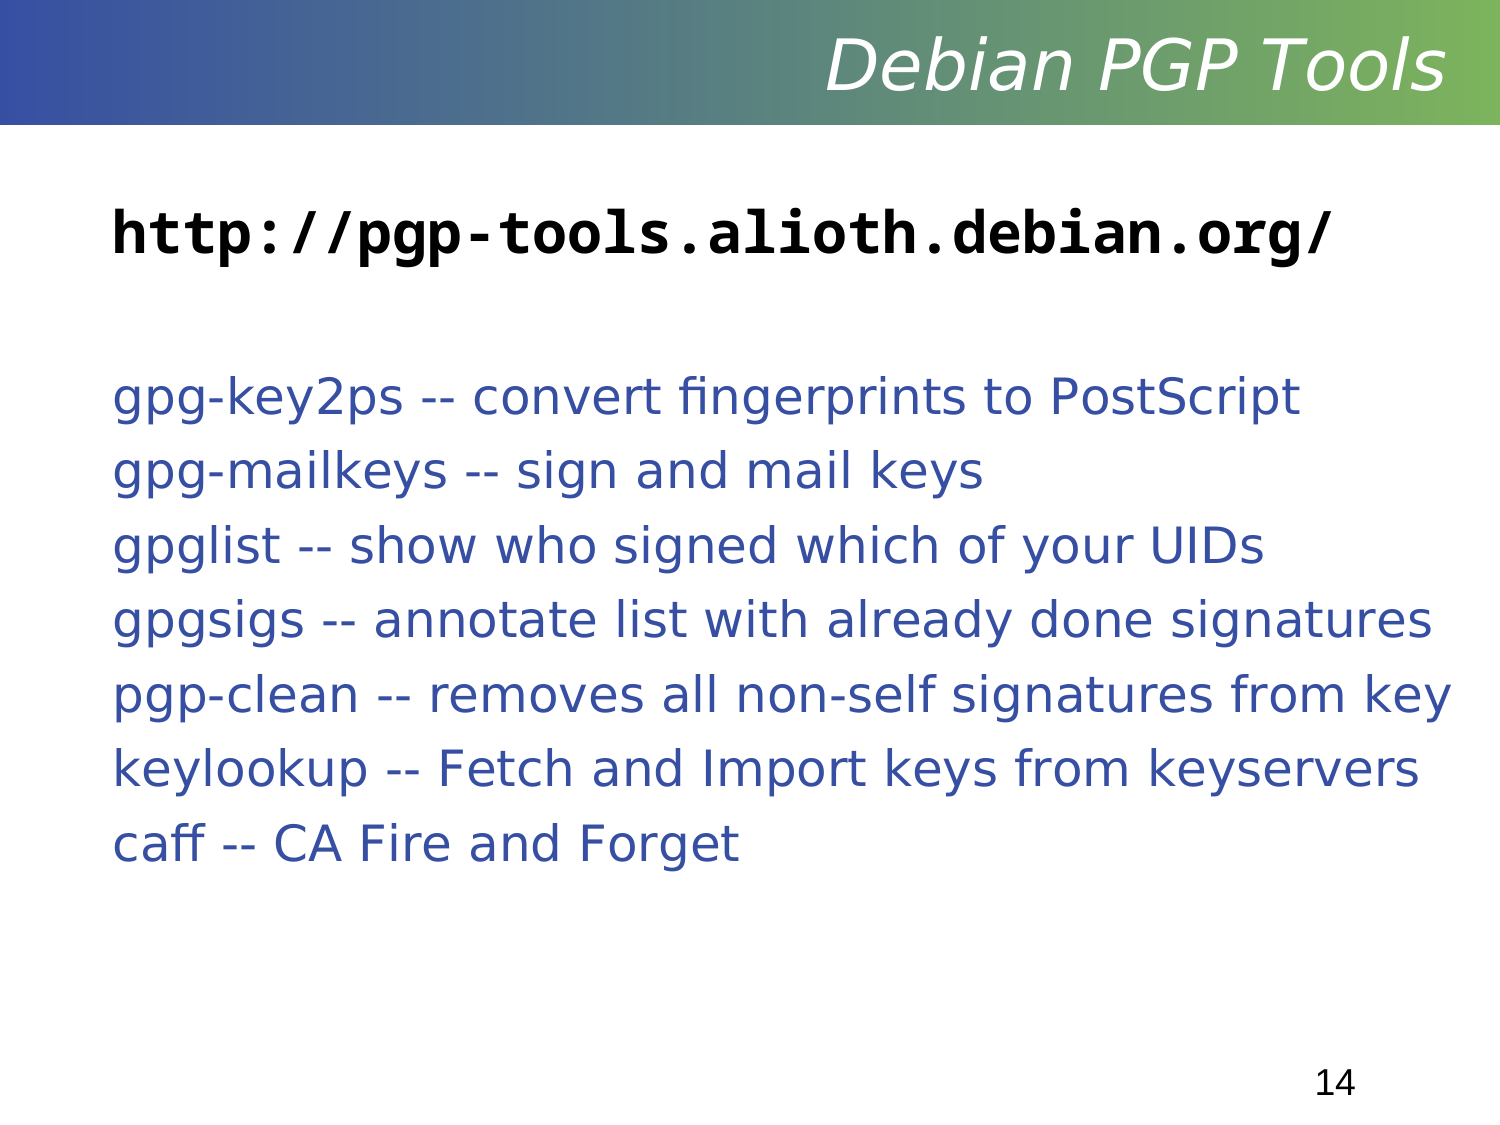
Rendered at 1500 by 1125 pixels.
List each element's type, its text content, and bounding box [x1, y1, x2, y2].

title Debian PGP Tools [62, 12, 1463, 113]
list http://pgp-tools.alioth.debian.org/ gpg-key2ps -- convert fingerprints to PostScript gpg-mailkeys -- sign and mail keys gpglist -- show who signed which of your UIDs gpgsigs -- annotate list with already done signatures pgp-clean -- removes all non-self signatures from key keylookup -- Fetch and Import keys from keyservers caff -- CA Fire and Forget [70, 187, 1500, 1039]
